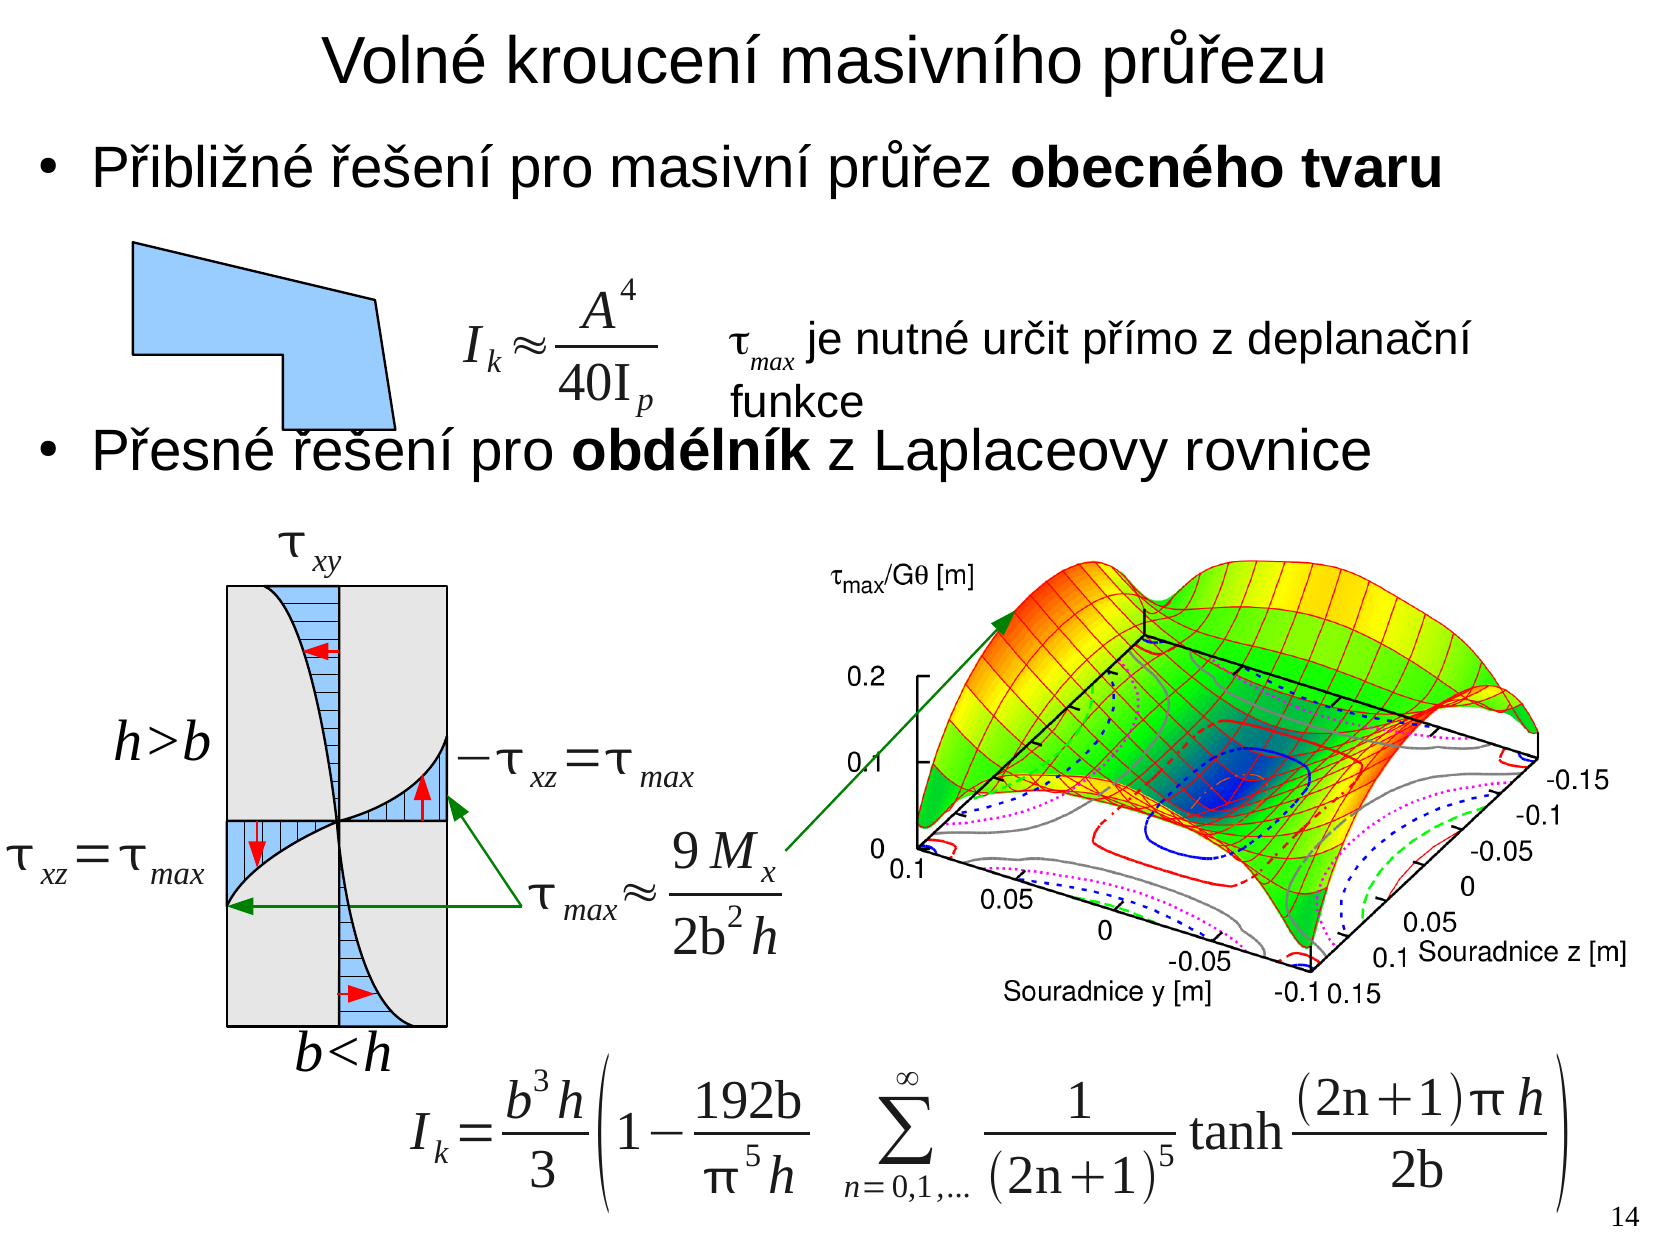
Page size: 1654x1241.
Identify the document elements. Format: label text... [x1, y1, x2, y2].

chart [0, 822, 218, 892]
chart [508, 820, 798, 967]
list Přibližné řešení pro masivní průřez obecného tvaru Přesné řešení pro obdélník z Laplaceovy rovnice [20, 134, 1608, 526]
picture [825, 551, 1632, 1013]
chart [435, 726, 707, 795]
title Volné kroucení masivního průřezu [37, 8, 1613, 113]
chart [439, 273, 674, 419]
chart [386, 1050, 1584, 1217]
text_box h>b [99, 701, 250, 786]
chart [257, 510, 356, 579]
text_box tmax je nutné určit přímo z deplanační funkce [715, 306, 1625, 447]
text_box b<h [279, 1012, 425, 1097]
text_box [226, 586, 447, 1027]
text_box [132, 242, 396, 430]
